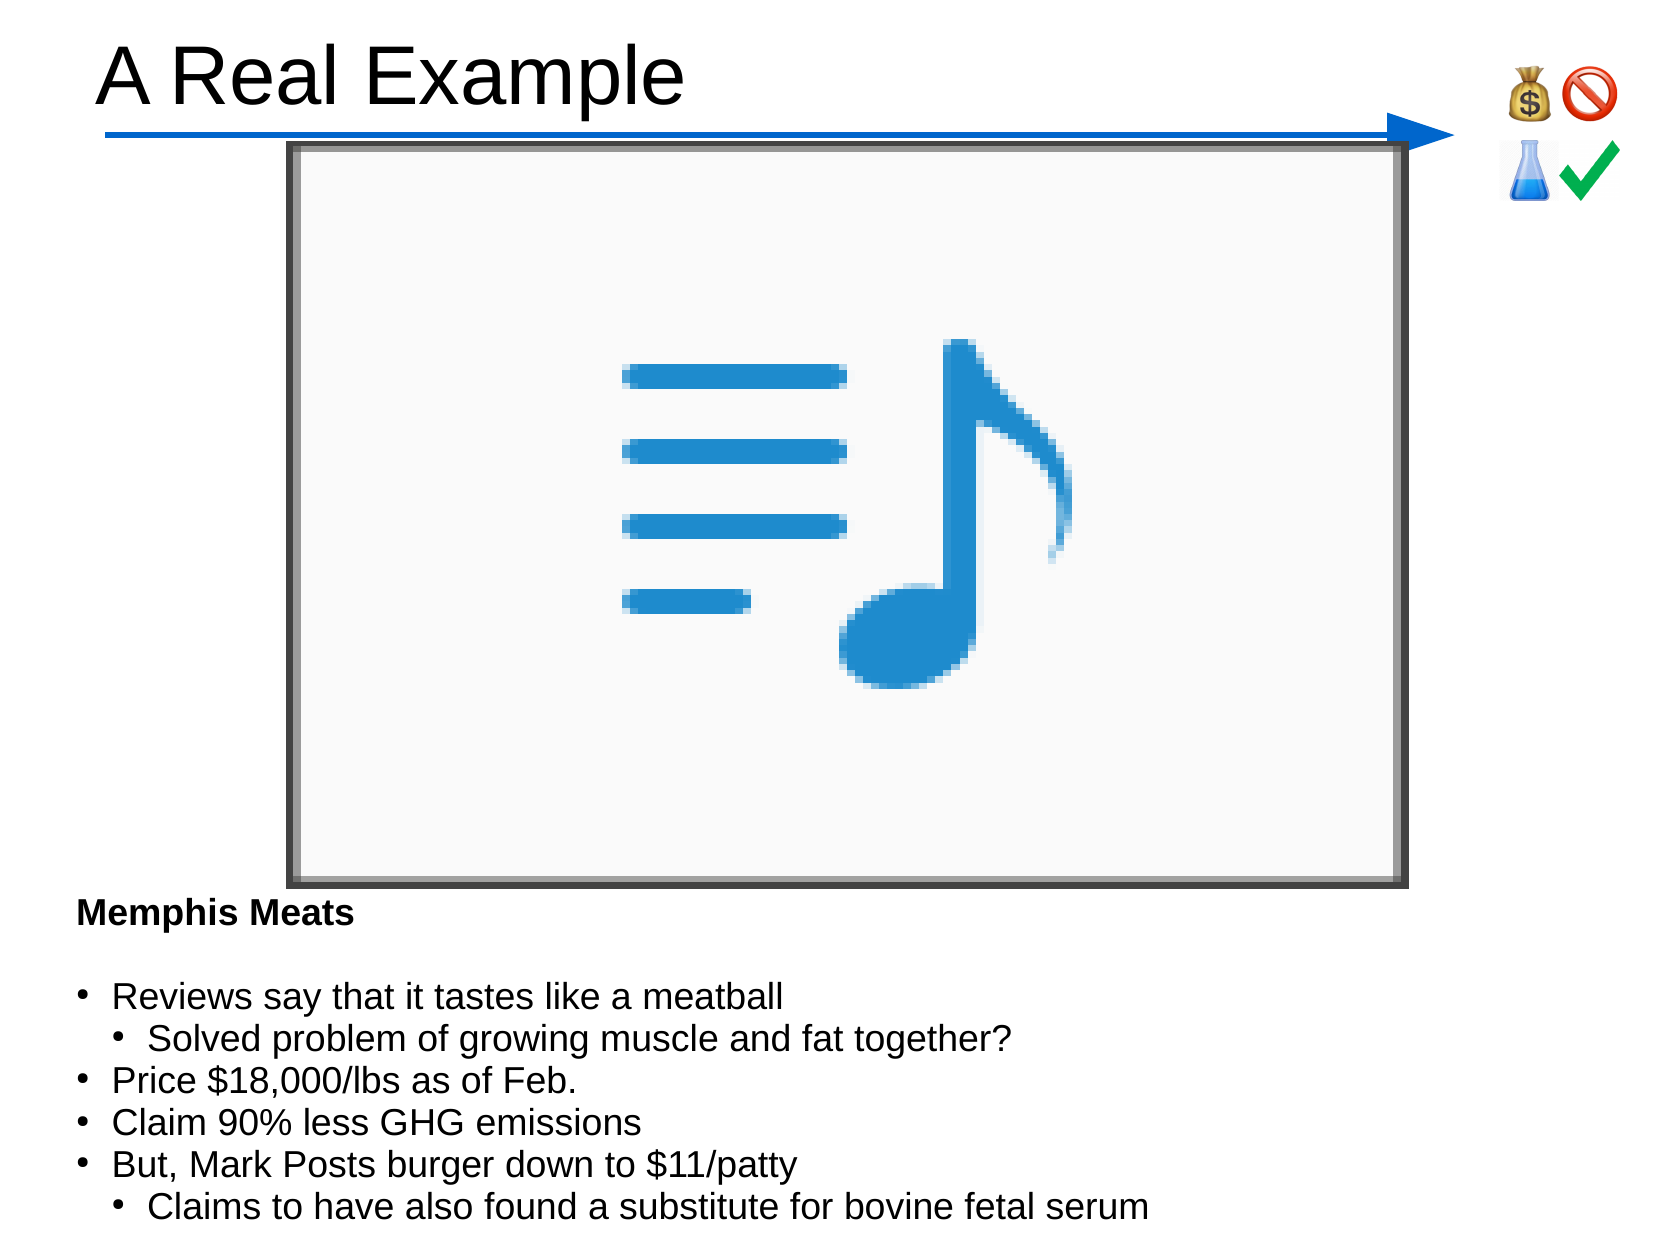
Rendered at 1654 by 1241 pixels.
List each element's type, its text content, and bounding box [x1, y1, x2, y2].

picture [1499, 63, 1620, 124]
text_box Memphis Meats Reviews say that it tastes like a meatball Solved problem of growing muscle and fat together? Price $18,000/lbs as of Feb. Claim 90% less GHG emissions But, Mark Posts burger down to $11/patty Claims to have also found a substitute for bovine fetal serum [45, 867, 1621, 1241]
text_box A Real Example [63, 5, 1380, 240]
picture [1499, 140, 1620, 201]
text_box [285, 139, 1410, 890]
